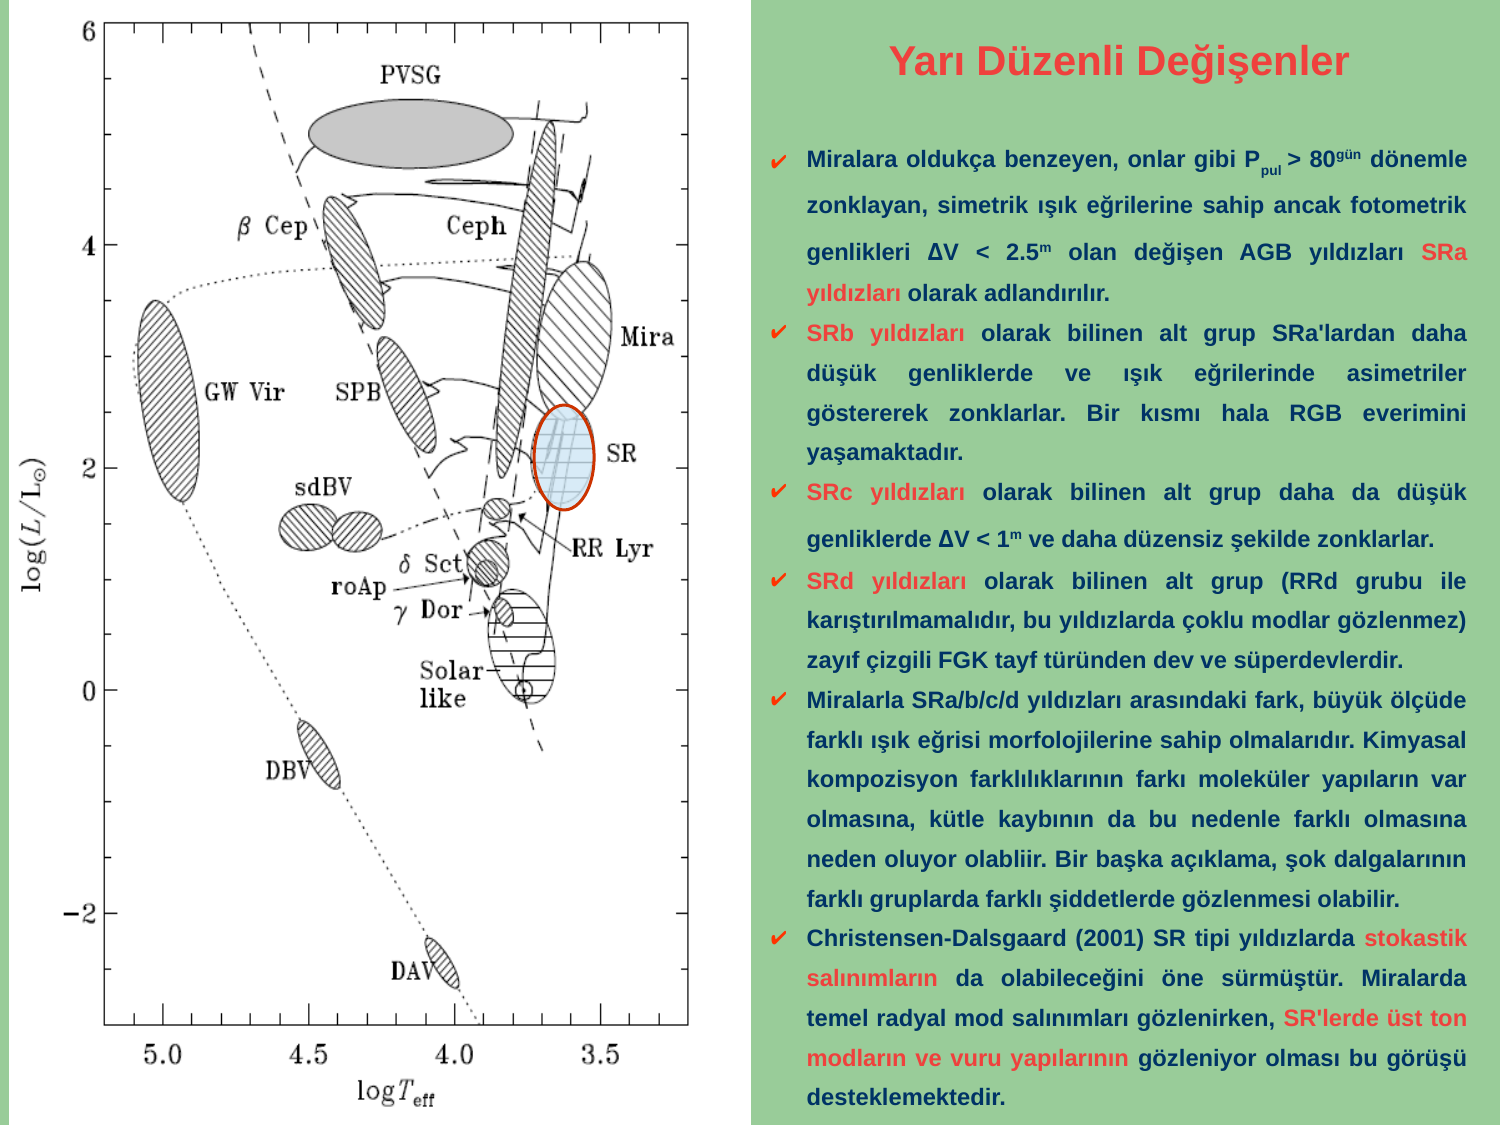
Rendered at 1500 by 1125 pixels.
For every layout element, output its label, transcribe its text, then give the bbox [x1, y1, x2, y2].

picture [9, 0, 751, 1125]
text_box [534, 404, 595, 511]
text_box Yarı Düzenli Değişenler Miralara oldukça benzeyen, onlar gibi Ppul > 80gün dönemle zonklayan, simetrik ışık eğrilerine sahip ancak fotometrik genlikleri ΔV < 2.5m olan değişen AGB yıldızları SRa yıldızları olarak adlandırılır. SRb yıldızları olarak bilinen alt grup SRa'lardan daha düşük genliklerde ve ışık eğrilerinde asimetriler göstererek zonklarlar. Bir kısmı hala RGB everimini yaşamaktadır. SRc yıldızları olarak bilinen alt grup daha da düşük genliklerde ΔV < 1m ve daha düzensiz şekilde zonklarlar. SRd yıldızları olarak bilinen alt grup (RRd grubu ile karıştırılmamalıdır, bu yıldızlarda çoklu modlar gözlenmez) zayıf çizgili FGK tayf türünden dev ve süperdevlerdir. Miralarla SRa/b/c/d yıldızları arasındaki fark, büyük ölçüde farklı ışık eğrisi morfolojilerine sahip olmalarıdır. Kimyasal kompozisyon farklılıklarının farkı moleküler yapıların var olmasına, kütle kaybının da bu nedenle farklı olmasına neden oluyor olabliir. Bir başka açıklama, şok dalgalarının farklı gruplarda farklı şiddetlerde gözlenmesi olabilir. Christensen-Dalsgaard (2001) SR tipi yıldızlarda stokastik salınımların da olabileceğini öne sürmüştür. Miralarda temel radyal mod salınımları gözlenirken, SR'lerde üst ton modların ve vuru yapılarının gözleniyor olması bu görüşü desteklemektedir. [756, 29, 1483, 1112]
